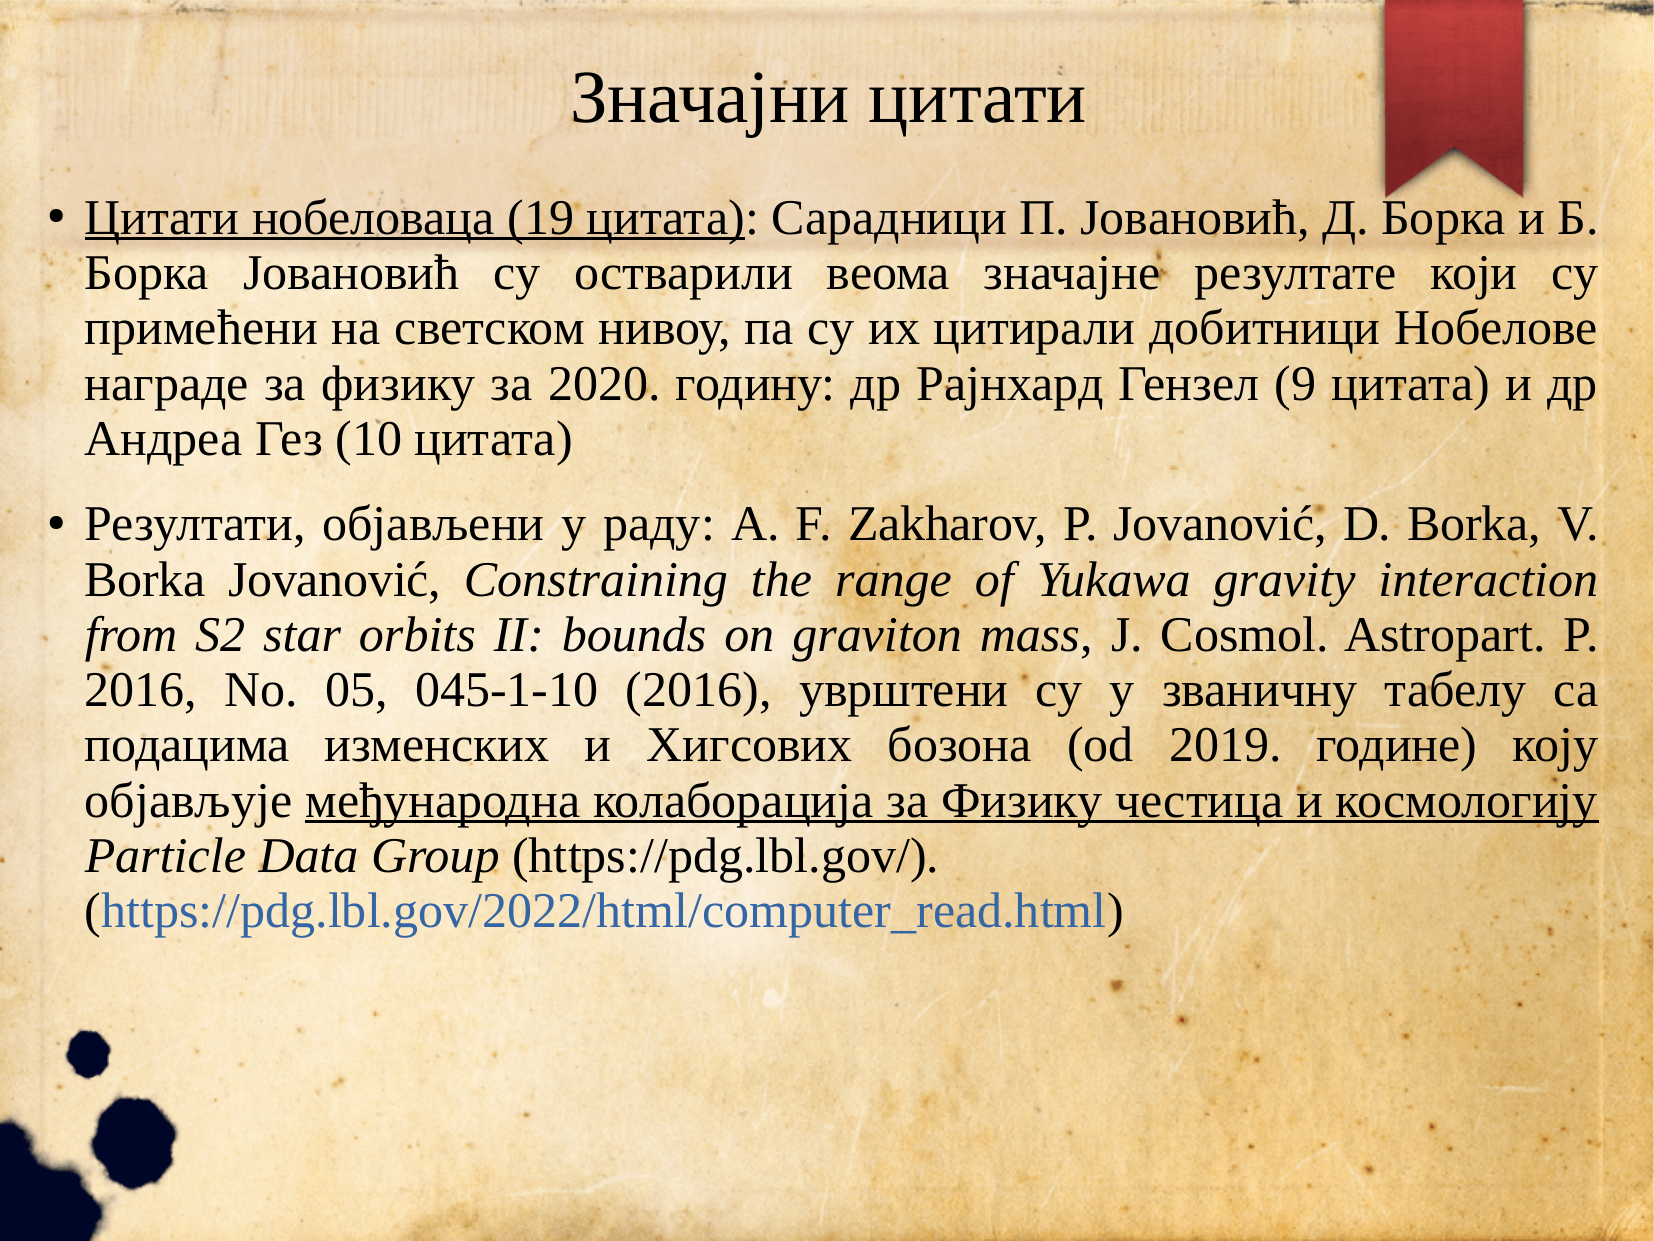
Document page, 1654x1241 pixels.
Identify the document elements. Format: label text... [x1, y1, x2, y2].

list Цитати нобеловаца (19 цитата): Сарадници П. Jовановић, Д. Борка и Б. Борка Jовановић су остварили веома значаjне резултате коjи су примећени на светском нивоу, па су их цитирали добитници Нобелове награде за физику за 2020. годину: др Раjнхард Гензел (9 цитата) и др Андреа Гез (10 цитата) Резултати, објављени у раду: A. F. Zakharov, P. Jovanović, D. Borka, V. Borka Jovanović, Constraining the range of Yukawa gravity interaction from S2 star orbits II: bounds on graviton mass, J. Cosmol. Astropart. P. 2016, No. 05, 045-1-10 (2016), уврштени су у званичну табелу са подацима изменских и Хигсових бозона (od 2019. године) коју објављује међународна колаборација за Физику честица и космологију Particle Data Group (https://pdg.lbl.gov/). (https://pdg.lbl.gov/2022/html/computer_read.html) [47, 189, 1600, 1215]
title Значајни цитати [64, 55, 1594, 156]
picture [0, 0, 1654, 1241]
